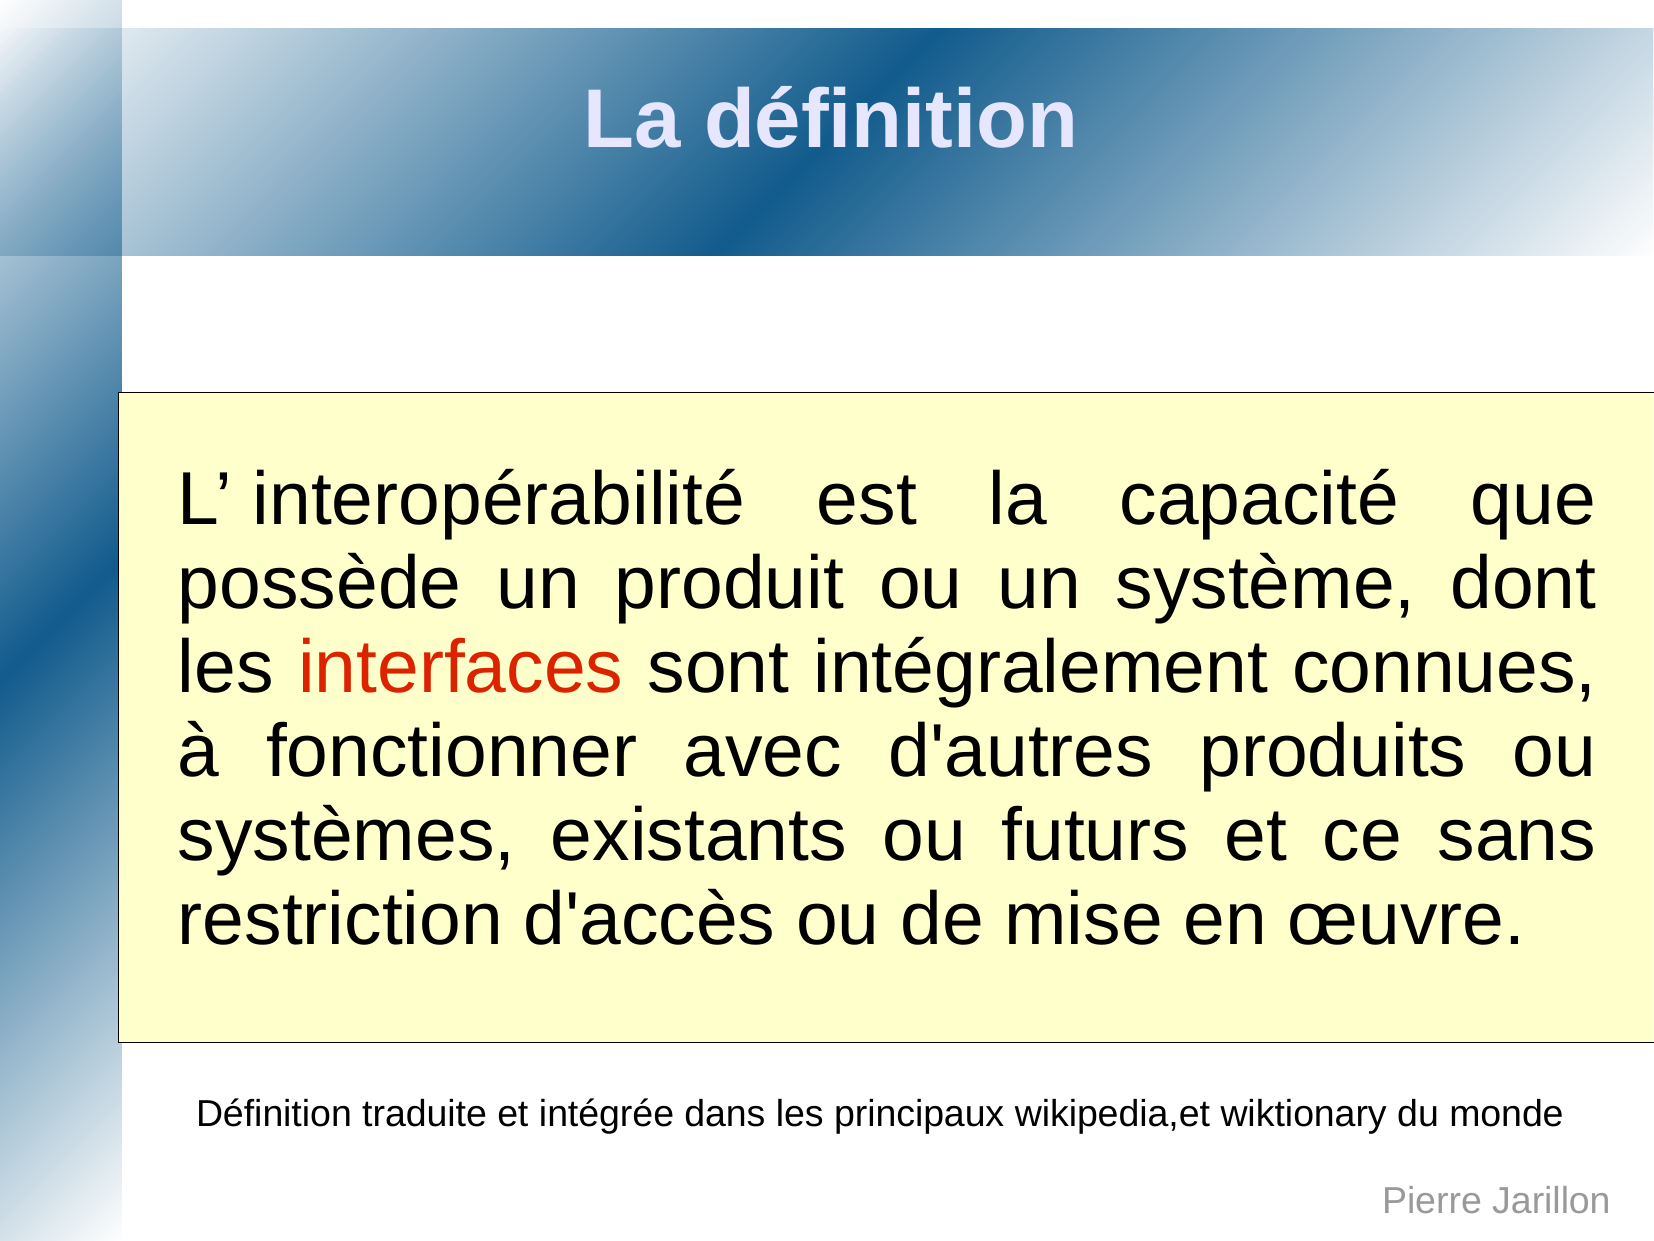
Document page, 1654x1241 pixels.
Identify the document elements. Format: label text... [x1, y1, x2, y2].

text_box [118, 392, 1654, 1043]
text_box Définition traduite et intégrée dans les principaux wikipedia,et wiktionary du monde [181, 1085, 1591, 1151]
text_box L’ interopérabilité est la capacité que possède un produit ou un système, dont les interfaces sont intégralement connues, à fonctionner avec d'autres produits ou systèmes, existants ou futurs et ce sans restriction d'accès ou de mise en œuvre. [163, 449, 1613, 975]
title La définition [125, 71, 1538, 165]
